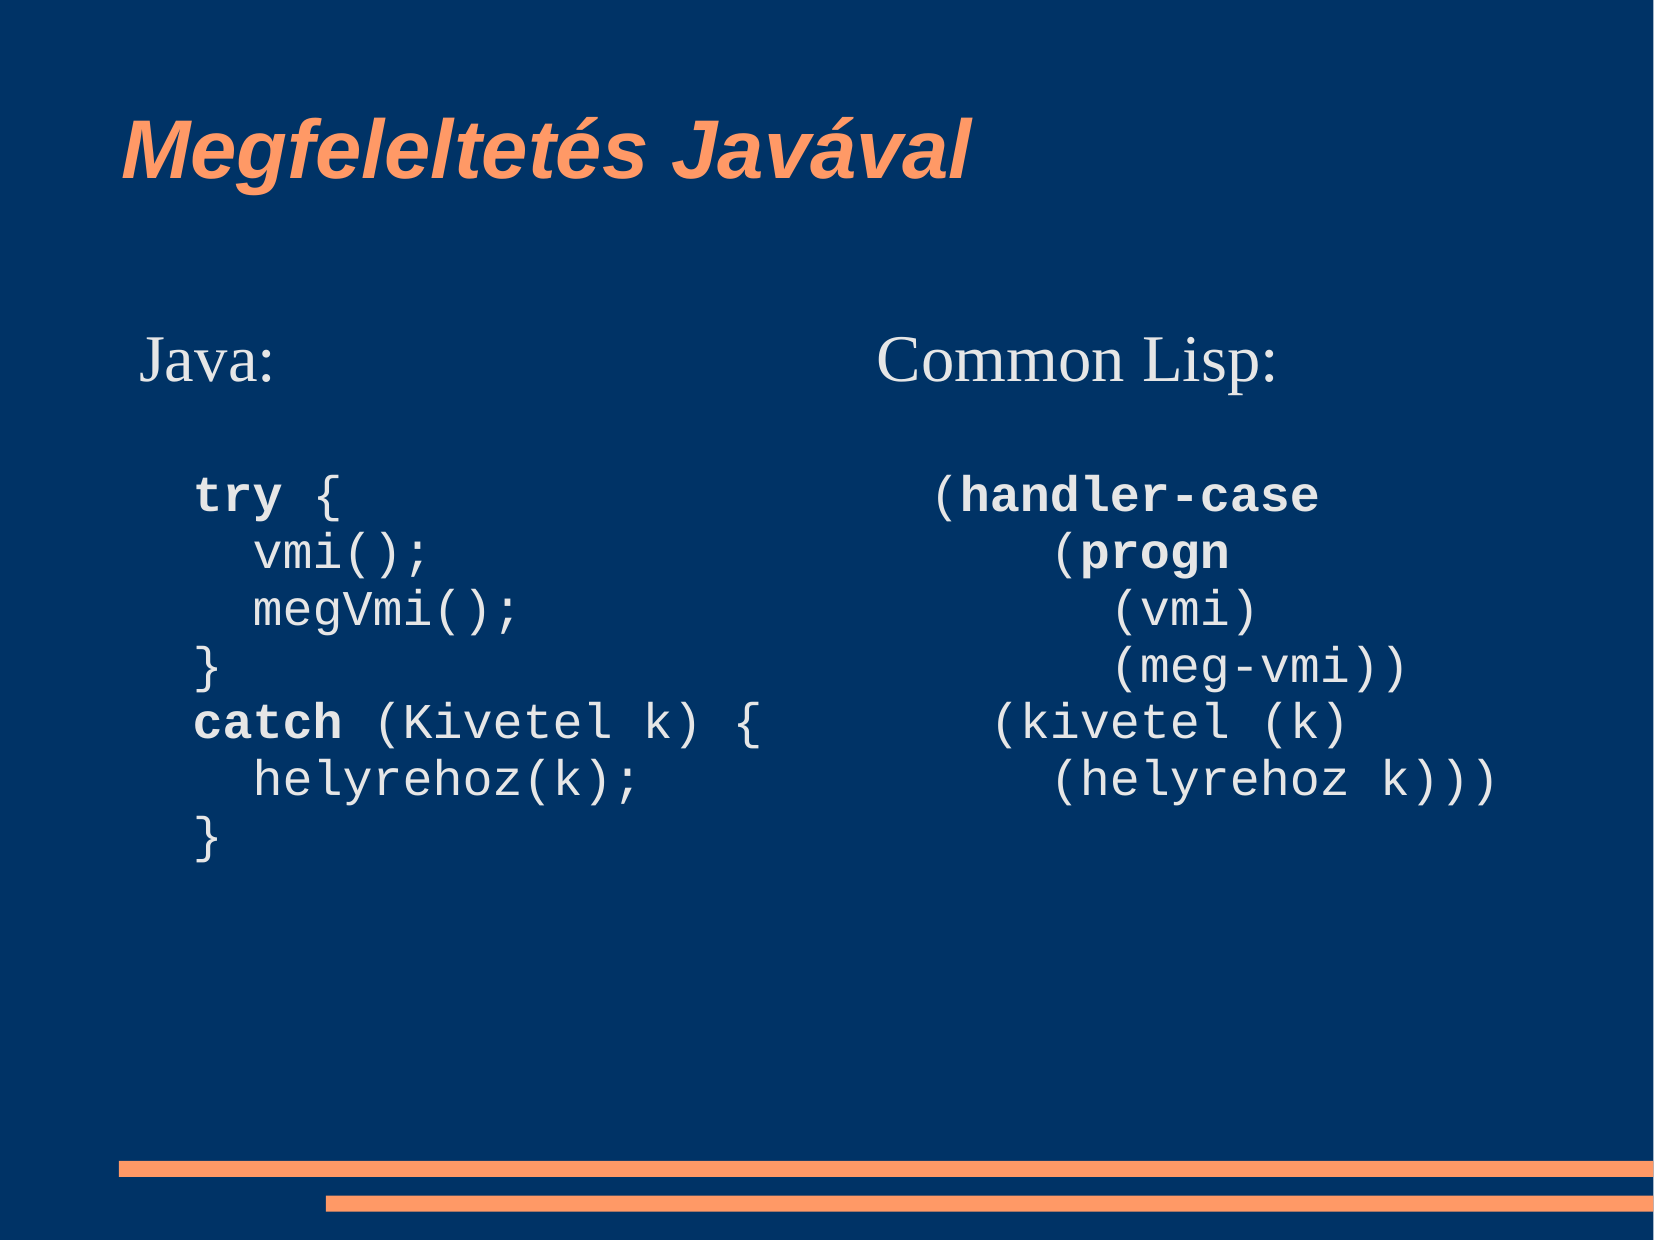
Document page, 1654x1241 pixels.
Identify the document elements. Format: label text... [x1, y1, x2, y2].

title Megfeleltetés Javával [121, 46, 1534, 254]
list Common Lisp: (handler-case (progn (vmi) (meg-vmi)) (kivetel (k) (helyrehoz k))) [858, 322, 1562, 1118]
list Java: try { vmi(); megVmi(); } catch (Kivetel k) { helyrehoz(k); } [121, 322, 824, 1133]
